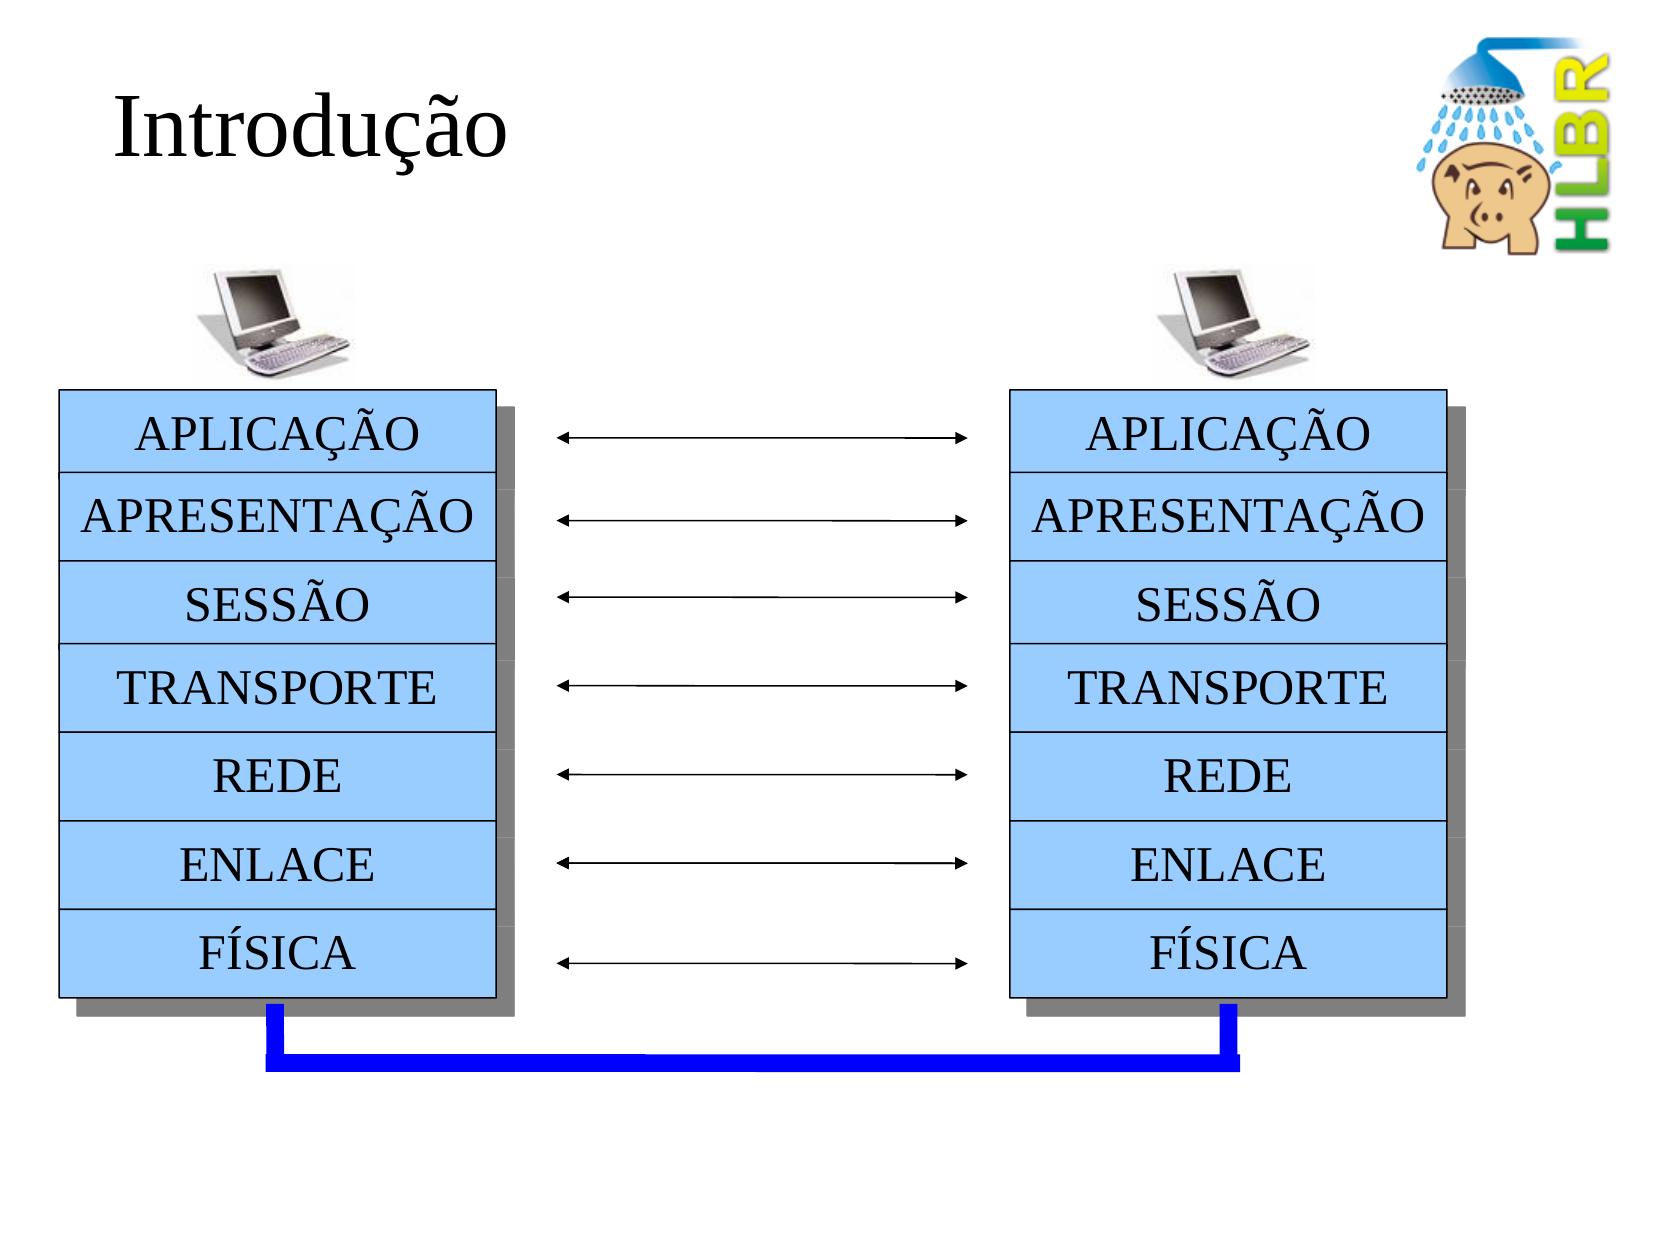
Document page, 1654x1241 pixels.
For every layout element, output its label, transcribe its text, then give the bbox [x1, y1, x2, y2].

text_box REDE [1009, 732, 1447, 820]
picture [1416, 37, 1612, 260]
picture [191, 263, 355, 384]
text_box FÍSICA [1009, 909, 1447, 998]
text_box REDE [59, 732, 497, 820]
text_box ENLACE [59, 820, 497, 909]
text_box APRESENTAÇÃO [59, 472, 497, 560]
title Introdução [112, 72, 1388, 181]
text_box ENLACE [1009, 820, 1447, 909]
text_box FÍSICA [59, 909, 497, 998]
text_box SESSÃO [1009, 560, 1447, 643]
text_box TRANSPORTE [1009, 643, 1447, 732]
text_box APRESENTAÇÃO [1009, 472, 1447, 560]
text_box TRANSPORTE [59, 643, 497, 732]
picture [1151, 263, 1315, 384]
text_box APLICAÇÃO [59, 389, 497, 472]
text_box SESSÃO [59, 560, 497, 643]
text_box APLICAÇÃO [1009, 389, 1447, 472]
